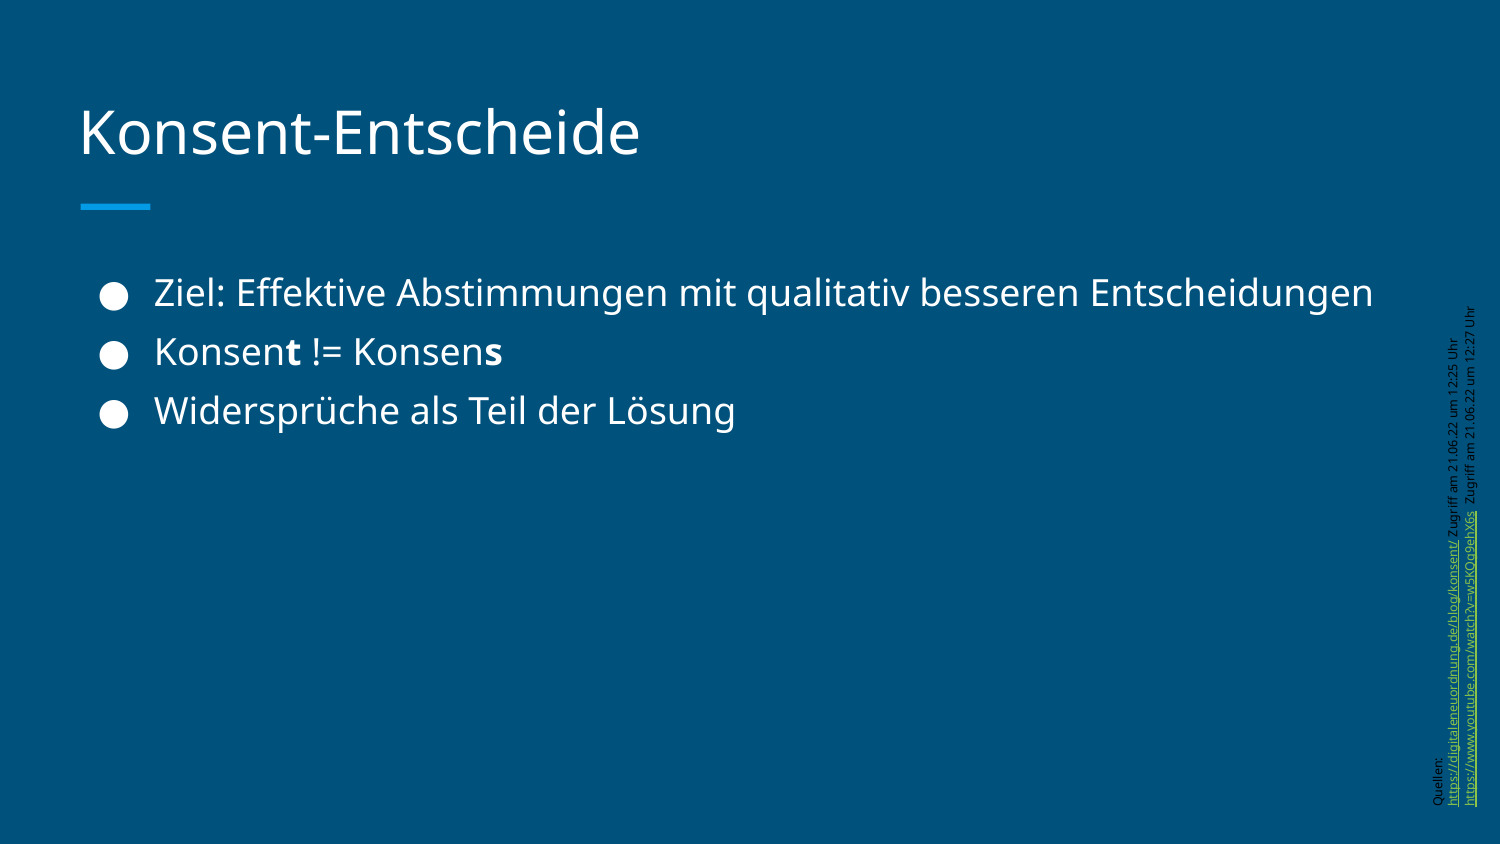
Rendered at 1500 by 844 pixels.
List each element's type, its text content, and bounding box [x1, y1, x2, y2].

text_box Quellen: https://digitaleneuordnung.de/blog/konsent/ Zugriff am 21.06.22 um 12:25 Uhr https://www.youtube.com/watch?v=w5KQg9ehX6s Zugriff am 21.06.22 um 12:27 Uhr [1414, 75, 1494, 822]
list Ziel: Effektive Abstimmungen mit qualitativ besseren Entscheidungen Konsent != Konsens Widersprüche als Teil der Lösung [63, 244, 1414, 750]
title Konsent-Entscheide [63, 75, 1414, 188]
